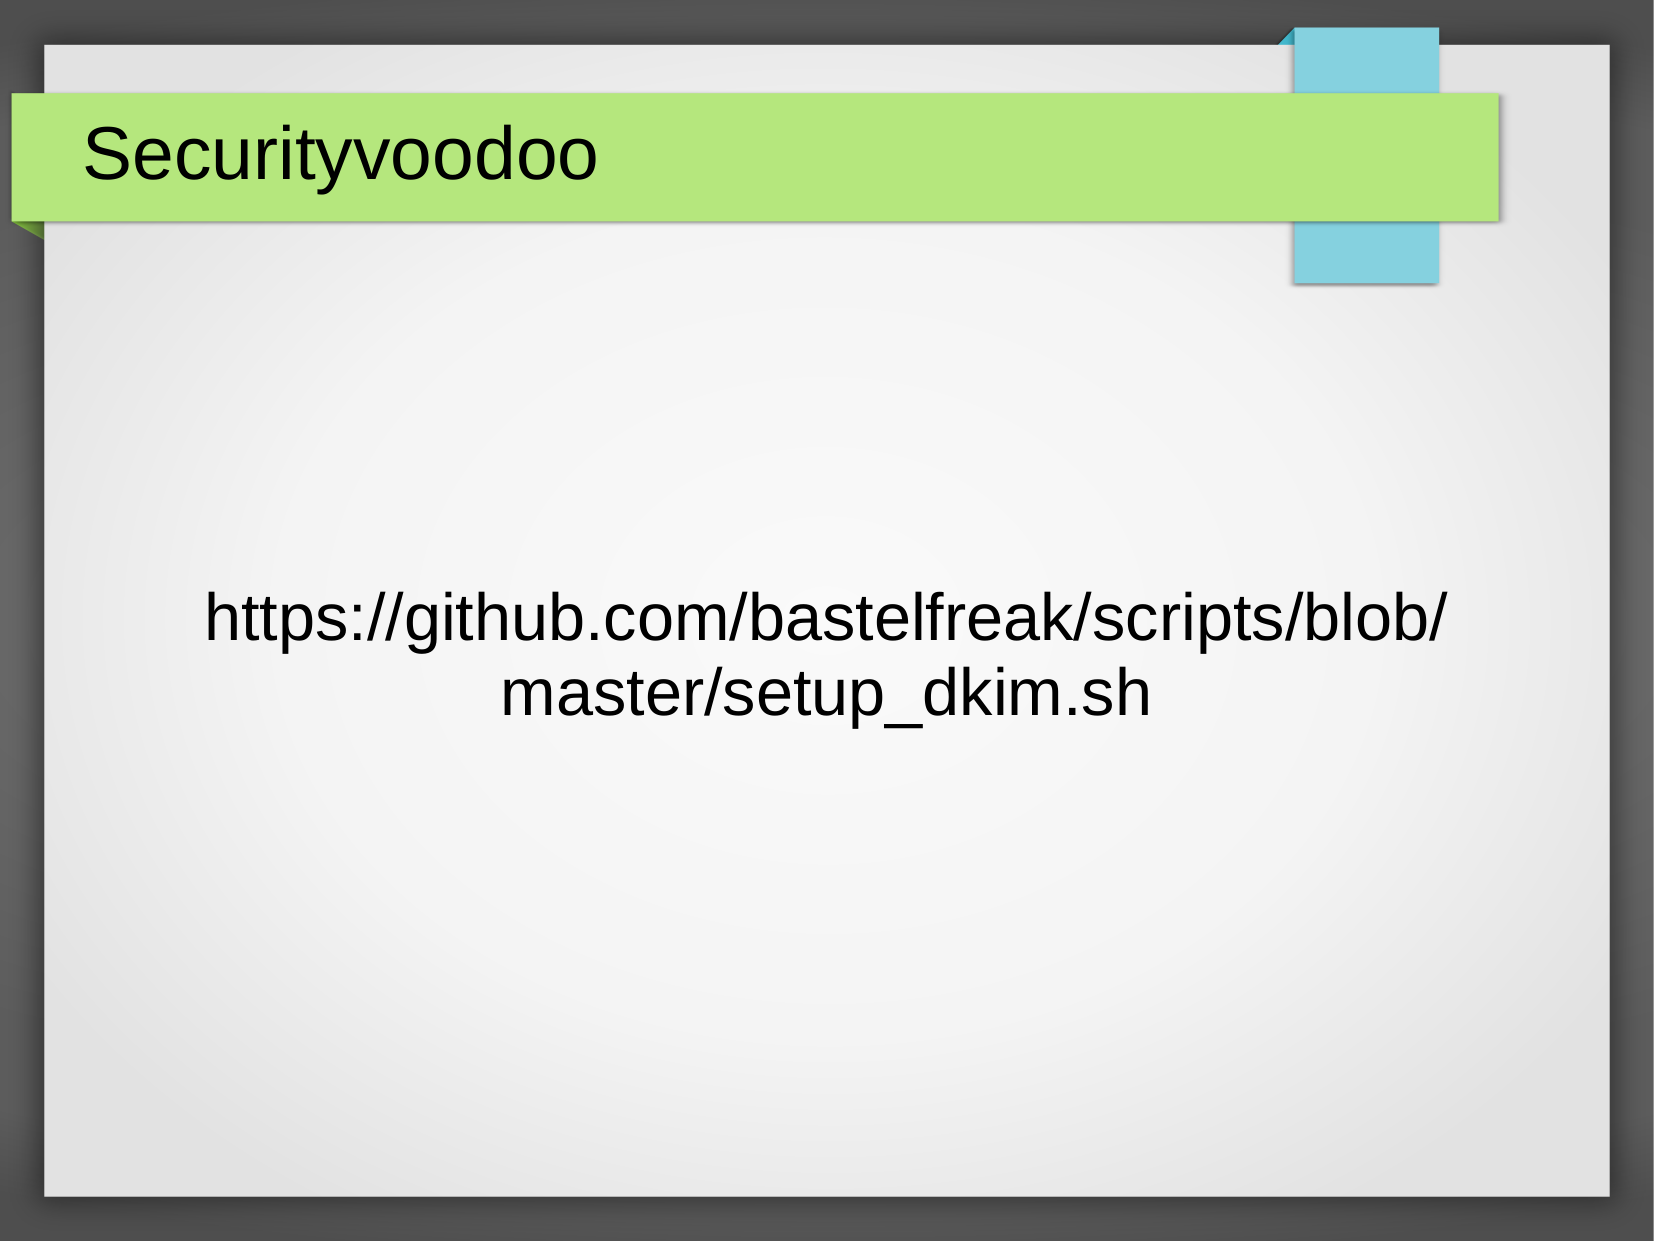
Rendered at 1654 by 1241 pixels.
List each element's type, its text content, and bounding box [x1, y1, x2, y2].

title Securityvoodoo [82, 94, 1264, 213]
subtitle https://github.com/bastelfreak/scripts/blob/master/setup_dkim.sh [82, 295, 1571, 1015]
picture [0, 0, 1654, 1241]
